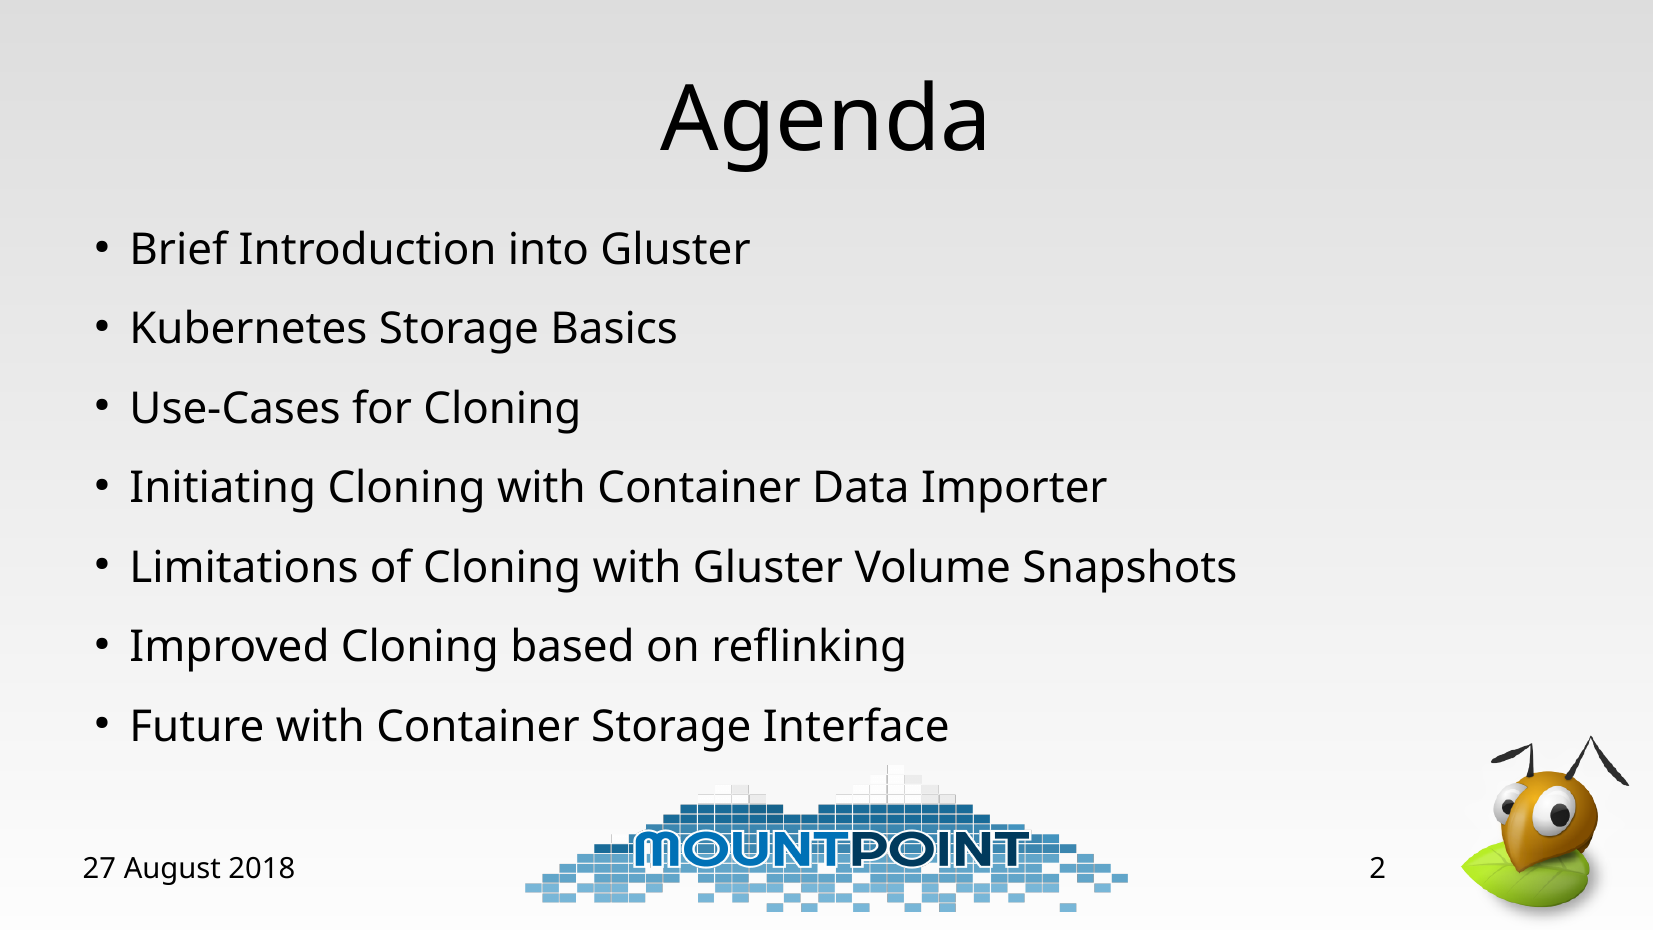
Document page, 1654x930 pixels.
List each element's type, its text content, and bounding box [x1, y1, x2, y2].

picture [1432, 727, 1653, 930]
picture [525, 765, 1128, 912]
list Brief Introduction into Gluster Kubernetes Storage Basics Use-Cases for Cloning Initiating Cloning with Container Data Importer Limitations of Cloning with Gluster Volume Snapshots Improved Cloning based on reflinking Future with Container Storage Interface [82, 217, 1571, 757]
title Agenda [82, 37, 1571, 193]
